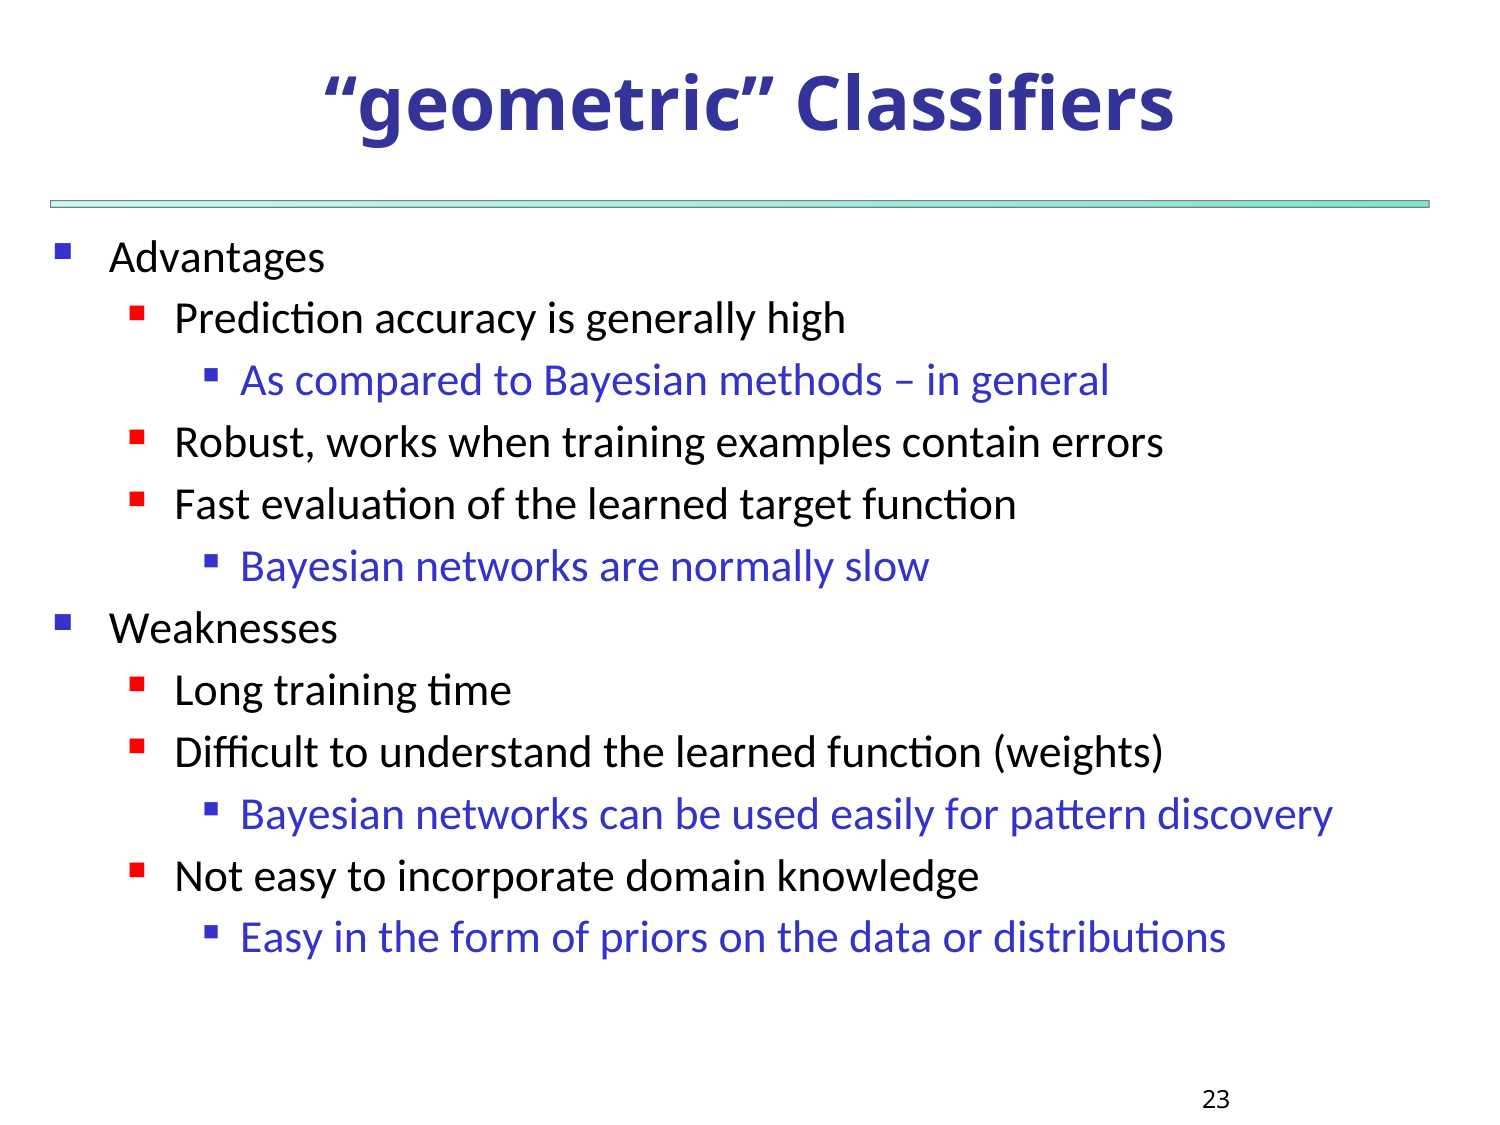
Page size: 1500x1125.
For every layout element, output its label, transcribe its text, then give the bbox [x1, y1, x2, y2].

text_box <number> [1187, 1062, 1500, 1125]
title “geometric” Classifiers [62, 48, 1438, 154]
list Advantages Prediction accuracy is generally high As compared to Bayesian methods – in general Robust, works when training examples contain errors Fast evaluation of the learned target function Bayesian networks are normally slow Weaknesses Long training time Difficult to understand the learned function (weights) Bayesian networks can be used easily for pattern discovery Not easy to incorporate domain knowledge Easy in the form of priors on the data or distributions [37, 224, 1463, 1069]
